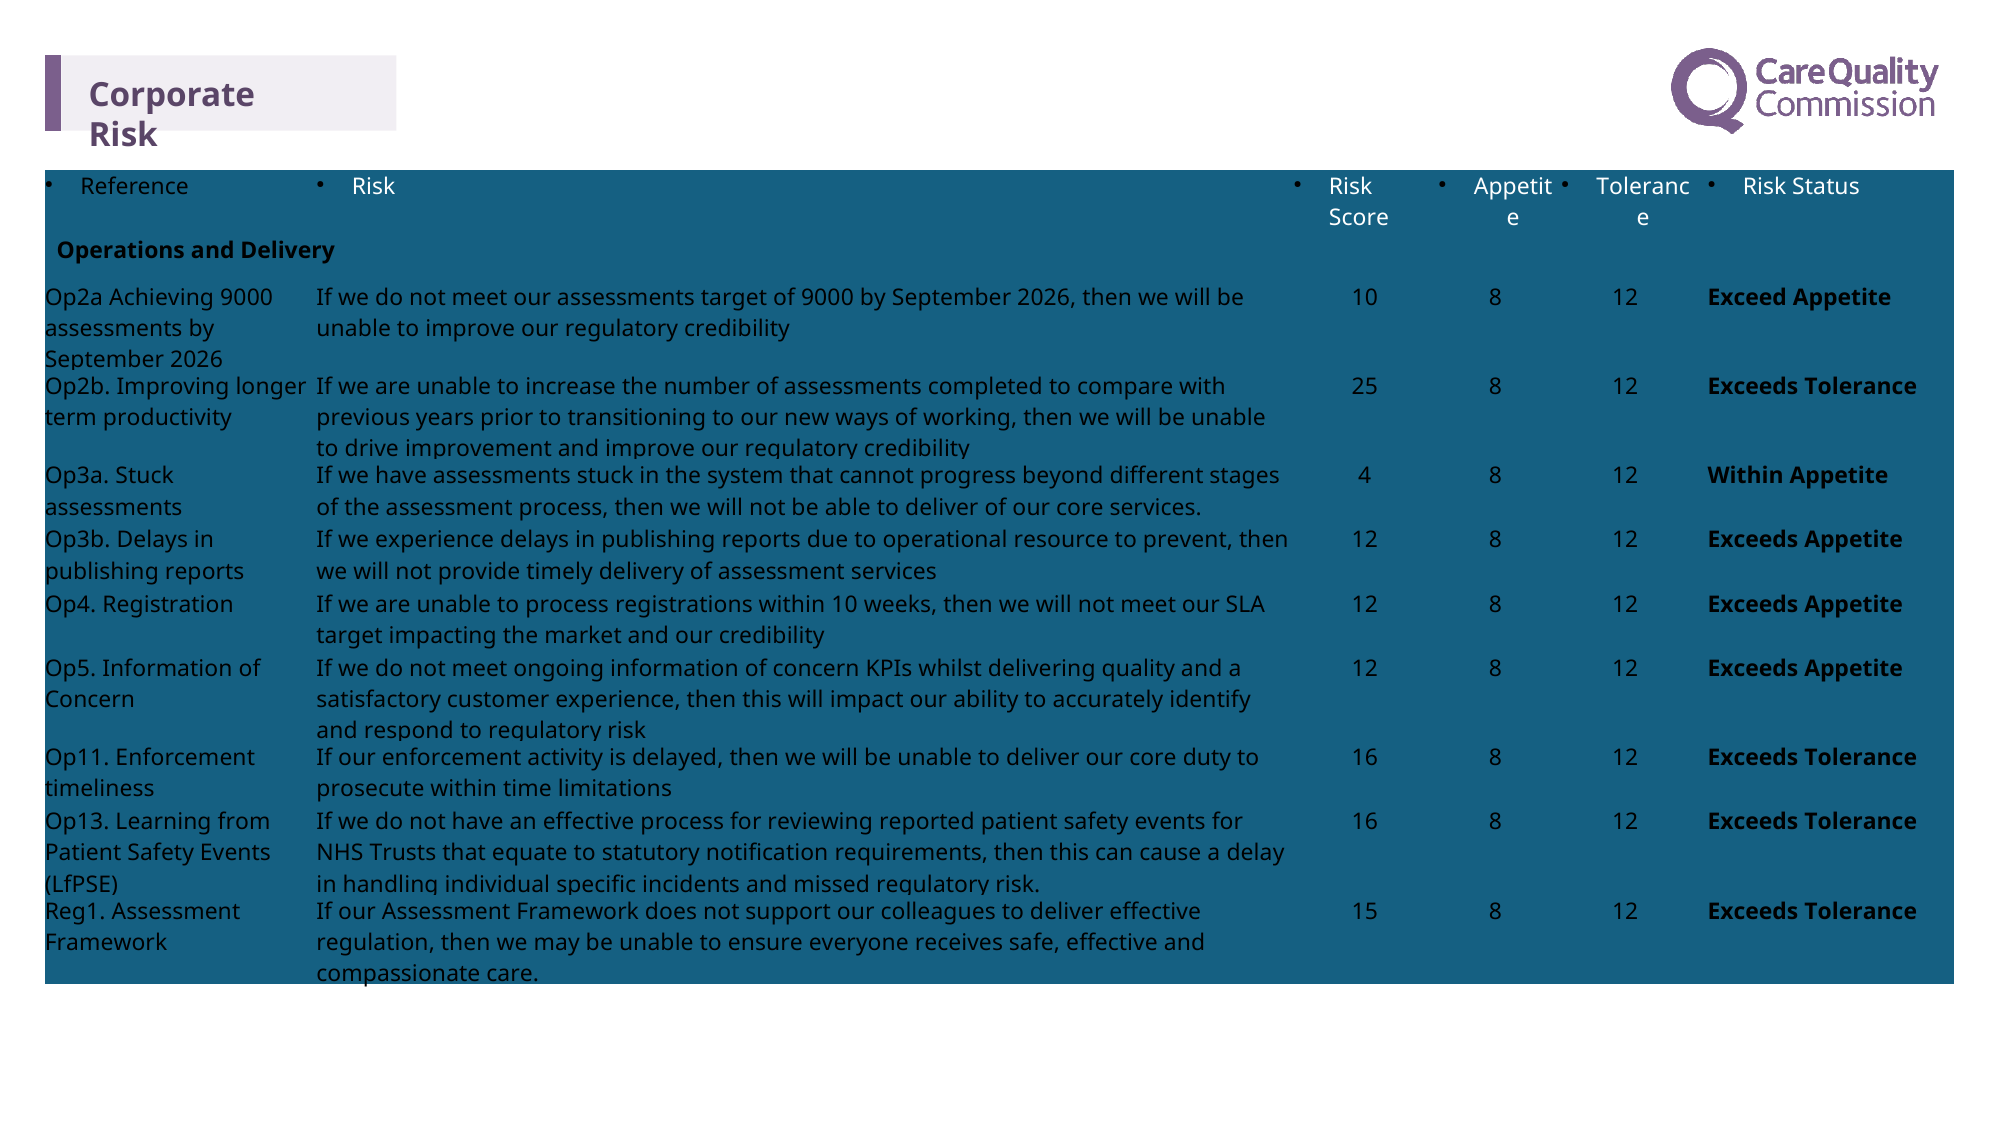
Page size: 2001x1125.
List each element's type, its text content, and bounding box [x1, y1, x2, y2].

table_cell Exceeds Tolerance [1696, 741, 1954, 805]
table_cell If we do not meet ongoing information of concern KPIs whilst delivering quality and a satisfactory customer experience, then this will impact our ability to accurately identify and respond to regulatory risk [317, 652, 1294, 741]
table_header Tolerance [1555, 170, 1696, 234]
table_cell 8 [1436, 459, 1555, 523]
table_cell 12 [1555, 652, 1696, 741]
table_cell 8 [1436, 588, 1555, 652]
table_cell Op2a Achieving 9000 assessments by September 2026 [45, 280, 317, 370]
table_cell 12 [1555, 805, 1696, 895]
table_cell Within Appetite [1696, 459, 1954, 523]
table_cell 10 [1294, 280, 1436, 370]
table_cell 8 [1436, 805, 1555, 895]
table_cell 12 [1294, 523, 1436, 588]
text_box [101, 122, 140, 131]
table_cell If we have assessments stuck in the system that cannot progress beyond different stages of the assessment process, then we will not be able to deliver of our core services. [317, 459, 1294, 523]
table_cell 8 [1436, 523, 1555, 588]
table_cell Exceeds Tolerance [1696, 805, 1954, 895]
table_cell 8 [1436, 652, 1555, 741]
table_cell 8 [1436, 741, 1555, 805]
table_cell Op13. Learning from Patient Safety Events (LfPSE) [45, 805, 317, 895]
table_cell If we are unable to increase the number of assessments completed to compare with previous years prior to transitioning to our new ways of working, then we will be unable to drive improvement and improve our regulatory credibility [317, 370, 1294, 459]
table_cell 25 [1294, 370, 1436, 459]
table_cell 12 [1555, 280, 1696, 370]
table_cell Op3a. Stuck assessments [45, 459, 317, 523]
table_cell Op4. Registration [45, 588, 317, 652]
table_cell Exceeds Appetite [1696, 588, 1954, 652]
table_cell If our Assessment Framework does not support our colleagues to deliver effective regulation, then we may be unable to ensure everyone receives safe, effective and compassionate care. [317, 895, 1294, 984]
table_cell Exceeds Tolerance [1696, 370, 1954, 459]
table_cell 16 [1294, 741, 1436, 805]
table_cell 12 [1555, 741, 1696, 805]
table_cell Reg1. Assessment Framework [45, 895, 317, 984]
table_cell Operations and Delivery [45, 234, 1954, 280]
table_cell 4 [1294, 459, 1436, 523]
table_cell If we experience delays in publishing reports due to operational resource to prevent, then we will not provide timely delivery of assessment services [317, 523, 1294, 588]
table_cell 12 [1555, 588, 1696, 652]
table_cell 12 [1555, 459, 1696, 523]
table_header Risk [317, 170, 1294, 234]
table_cell Exceeds Appetite [1696, 523, 1954, 588]
title Corporate Risk [73, 65, 340, 122]
table_cell 8 [1436, 895, 1555, 984]
table_header Risk Status [1696, 170, 1954, 234]
table_cell Exceeds Tolerance [1696, 895, 1954, 984]
table_cell If we do not have an effective process for reviewing reported patient safety events for NHS Trusts that equate to statutory notification requirements, then this can cause a delay in handling individual specific incidents and missed regulatory risk. [317, 805, 1294, 895]
table_cell Exceed Appetite [1696, 280, 1954, 370]
table_cell 16 [1294, 805, 1436, 895]
table_cell If we do not meet our assessments target of 9000 by September 2026, then we will be unable to improve our regulatory credibility [317, 280, 1294, 370]
table_cell If we are unable to process registrations within 10 weeks, then we will not meet our SLA target impacting the market and our credibility [317, 588, 1294, 652]
table_header Risk Score [1294, 170, 1436, 234]
table_cell If our enforcement activity is delayed, then we will be unable to deliver our core duty to prosecute within time limitations [317, 741, 1294, 805]
table_cell 12 [1294, 588, 1436, 652]
table_cell Op2b. Improving longer term productivity [45, 370, 317, 459]
table_cell Op3b. Delays in publishing reports [45, 523, 317, 588]
table_cell Op5. Information of Concern [45, 652, 317, 741]
table_cell 12 [1555, 895, 1696, 984]
table_cell 12 [1555, 523, 1696, 588]
table_cell 12 [1555, 370, 1696, 459]
table_header Reference [45, 170, 317, 234]
table_cell 8 [1436, 280, 1555, 370]
table_cell 8 [1436, 370, 1555, 459]
table_cell 12 [1294, 652, 1436, 741]
table_header Appetite [1436, 170, 1555, 234]
text_box [45, 55, 396, 131]
table_cell 15 [1294, 895, 1436, 984]
table_cell Op11. Enforcement timeliness [45, 741, 317, 805]
table_cell Exceeds Appetite [1696, 652, 1954, 741]
picture [1671, 48, 1939, 134]
